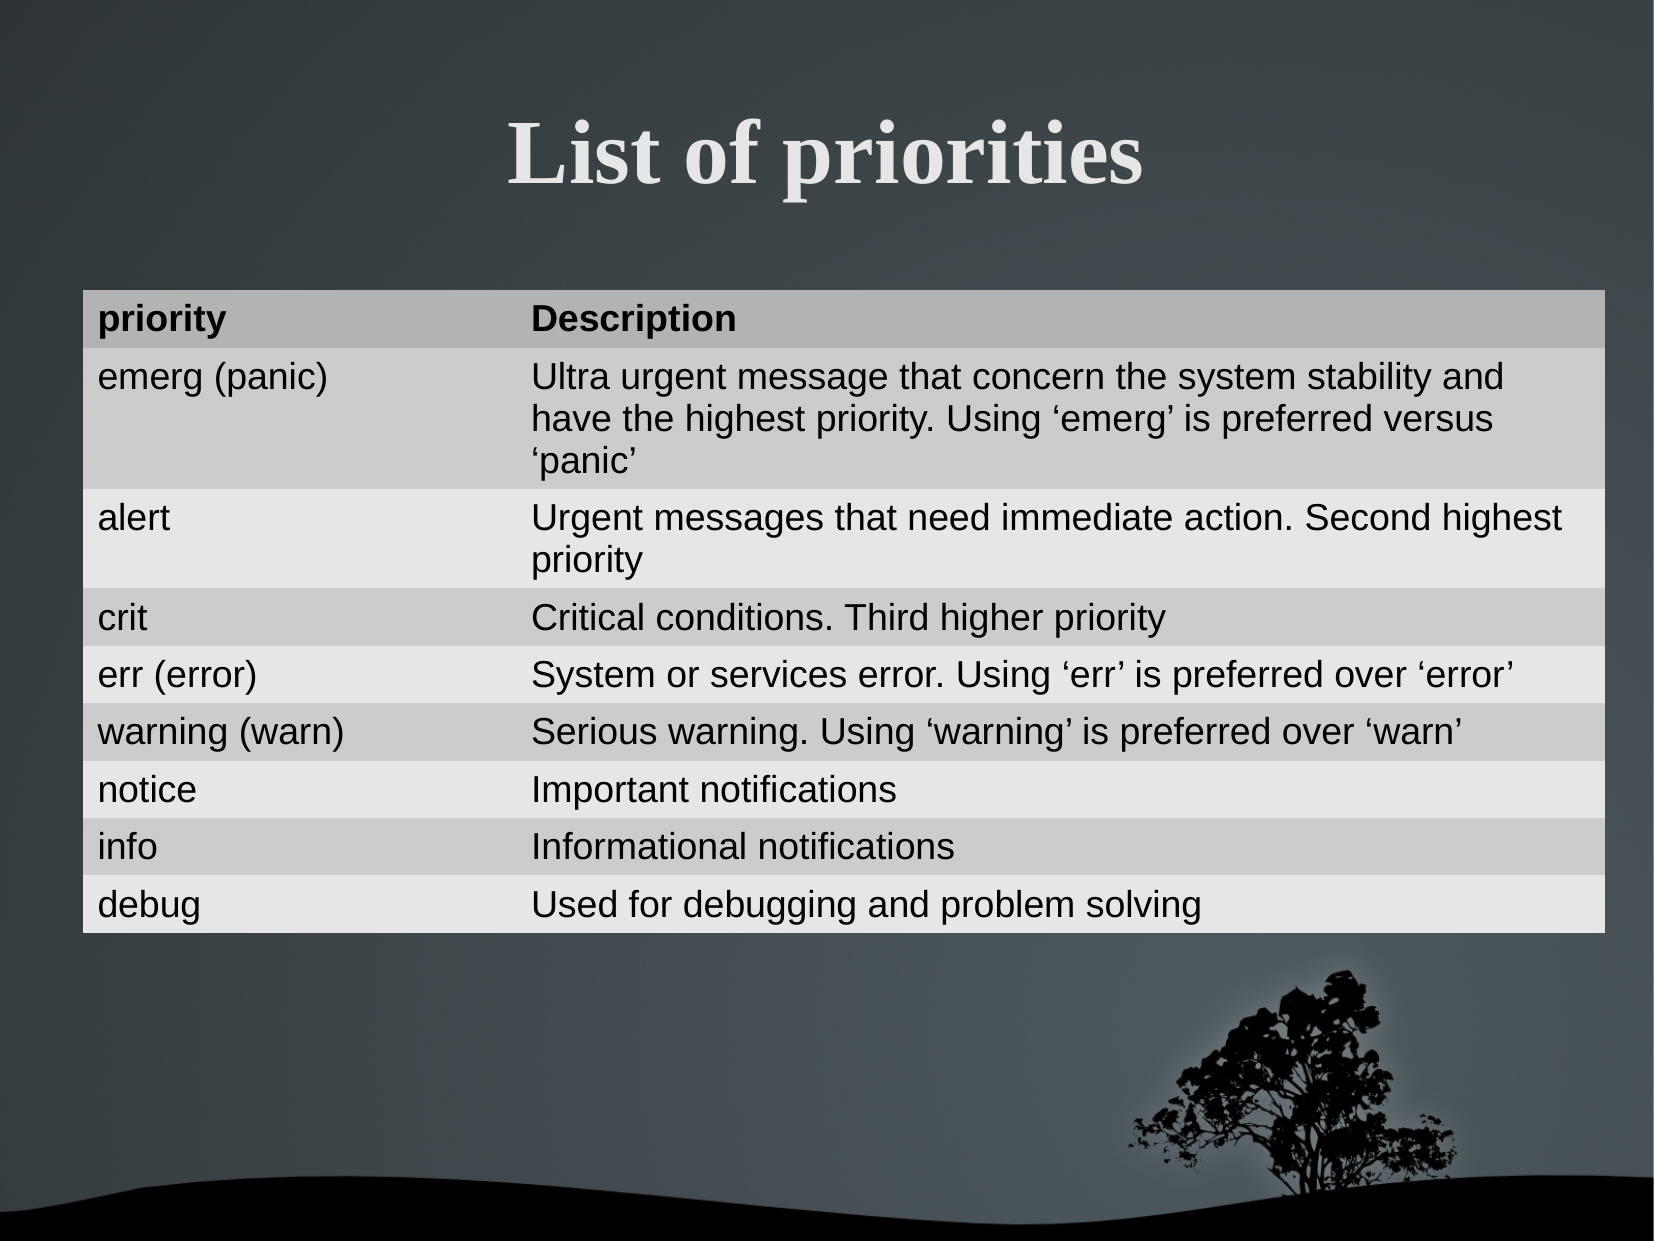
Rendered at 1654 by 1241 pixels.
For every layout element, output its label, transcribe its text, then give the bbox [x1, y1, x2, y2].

table_header priority [83, 290, 516, 348]
table_cell emerg (panic) [83, 348, 516, 489]
table_cell warning (warn) [83, 703, 516, 761]
table_cell System or services error. Using ‘err’ is preferred over ‘error’ [516, 646, 1605, 703]
table_header Description [516, 290, 1605, 348]
table_cell alert [83, 489, 516, 588]
table_cell notice [83, 761, 516, 818]
table_cell Used for debugging and problem solving [516, 875, 1605, 933]
table_cell Informational notifications [516, 818, 1605, 875]
table_cell debug [83, 875, 516, 933]
title List of priorities [82, 49, 1571, 257]
table_cell crit [83, 588, 516, 646]
table_cell err (error) [83, 646, 516, 703]
table_cell Important notifications [516, 761, 1605, 818]
table_cell Ultra urgent message that concern the system stability and have the highest priority. Using ‘emerg’ is preferred versus ‘panic’ [516, 348, 1605, 489]
table_cell info [83, 818, 516, 875]
table_cell Critical conditions. Third higher priority [516, 588, 1605, 646]
picture [0, 0, 1654, 1241]
table_cell Serious warning. Using ‘warning’ is preferred over ‘warn’ [516, 703, 1605, 761]
table_cell Urgent messages that need immediate action. Second highest priority [516, 489, 1605, 588]
